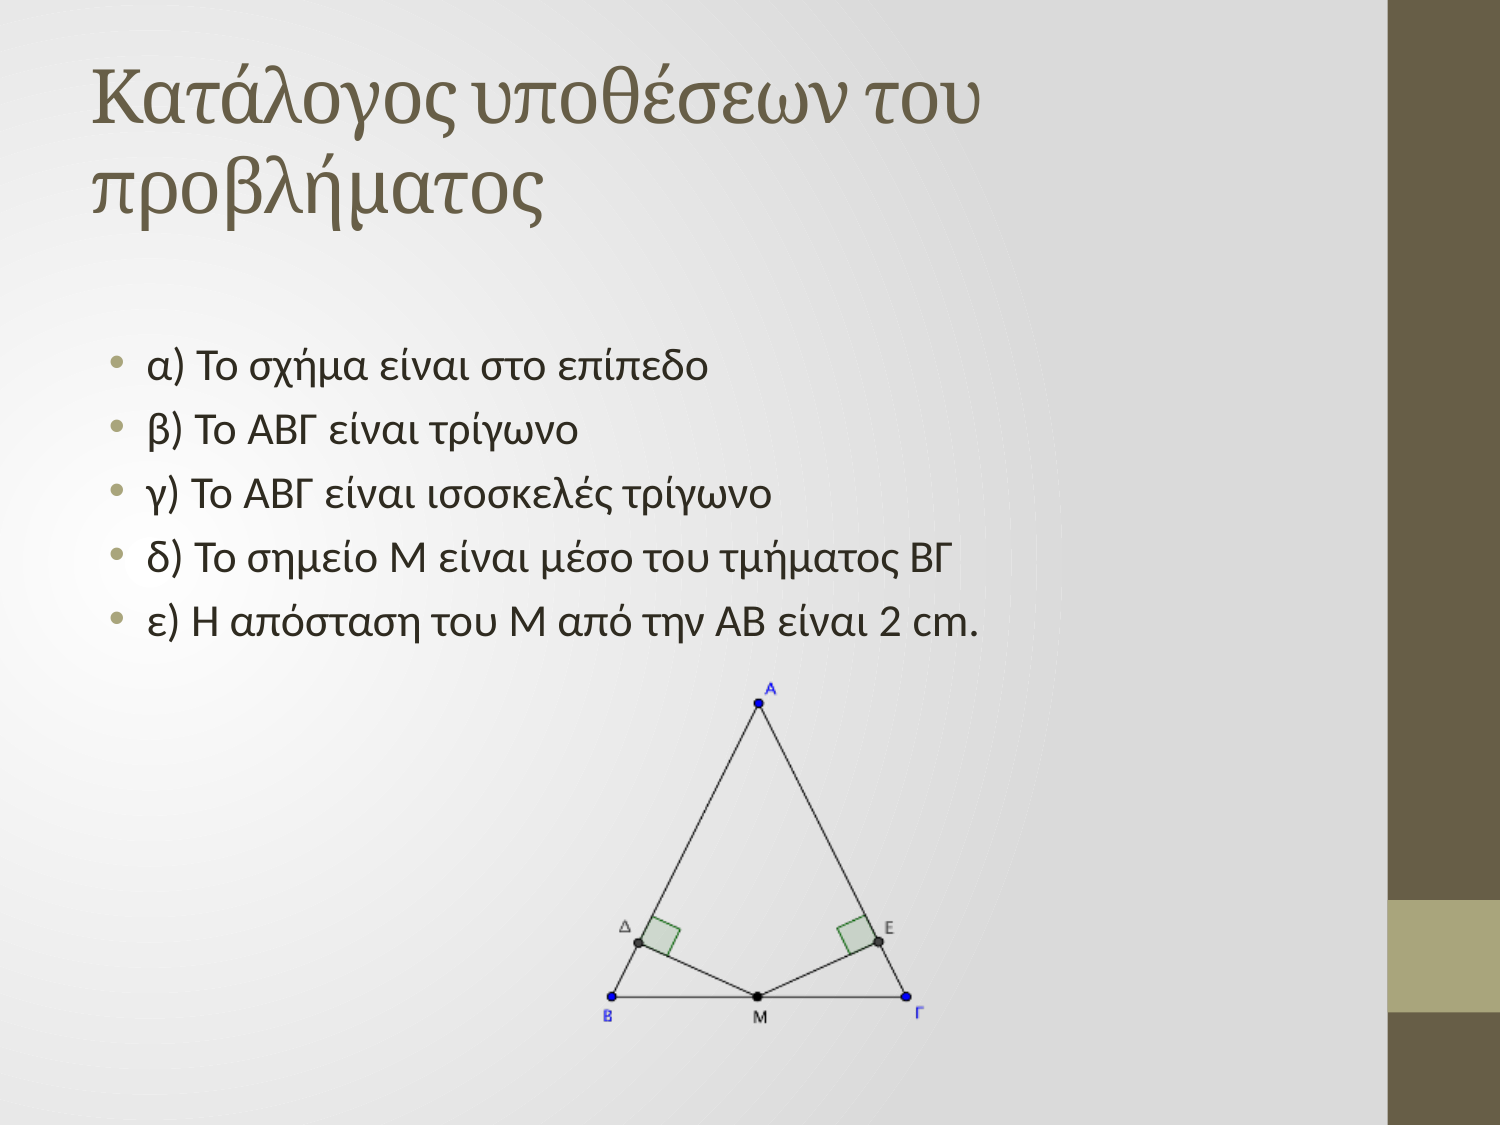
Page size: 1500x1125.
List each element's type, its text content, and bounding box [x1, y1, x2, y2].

title Κατάλογος υποθέσεων του προβλήματος [75, 45, 1325, 233]
list α) Το σχήμα είναι στο επίπεδο β) Το ΑΒΓ είναι τρίγωνο γ) Το ΑΒΓ είναι ισοσκελές τρίγωνο δ) Το σημείο Μ είναι μέσο του τμήματος ΒΓ ε) Η απόσταση του Μ από την ΑΒ είναι 2 cm. [75, 262, 1325, 1050]
picture [565, 663, 943, 1050]
